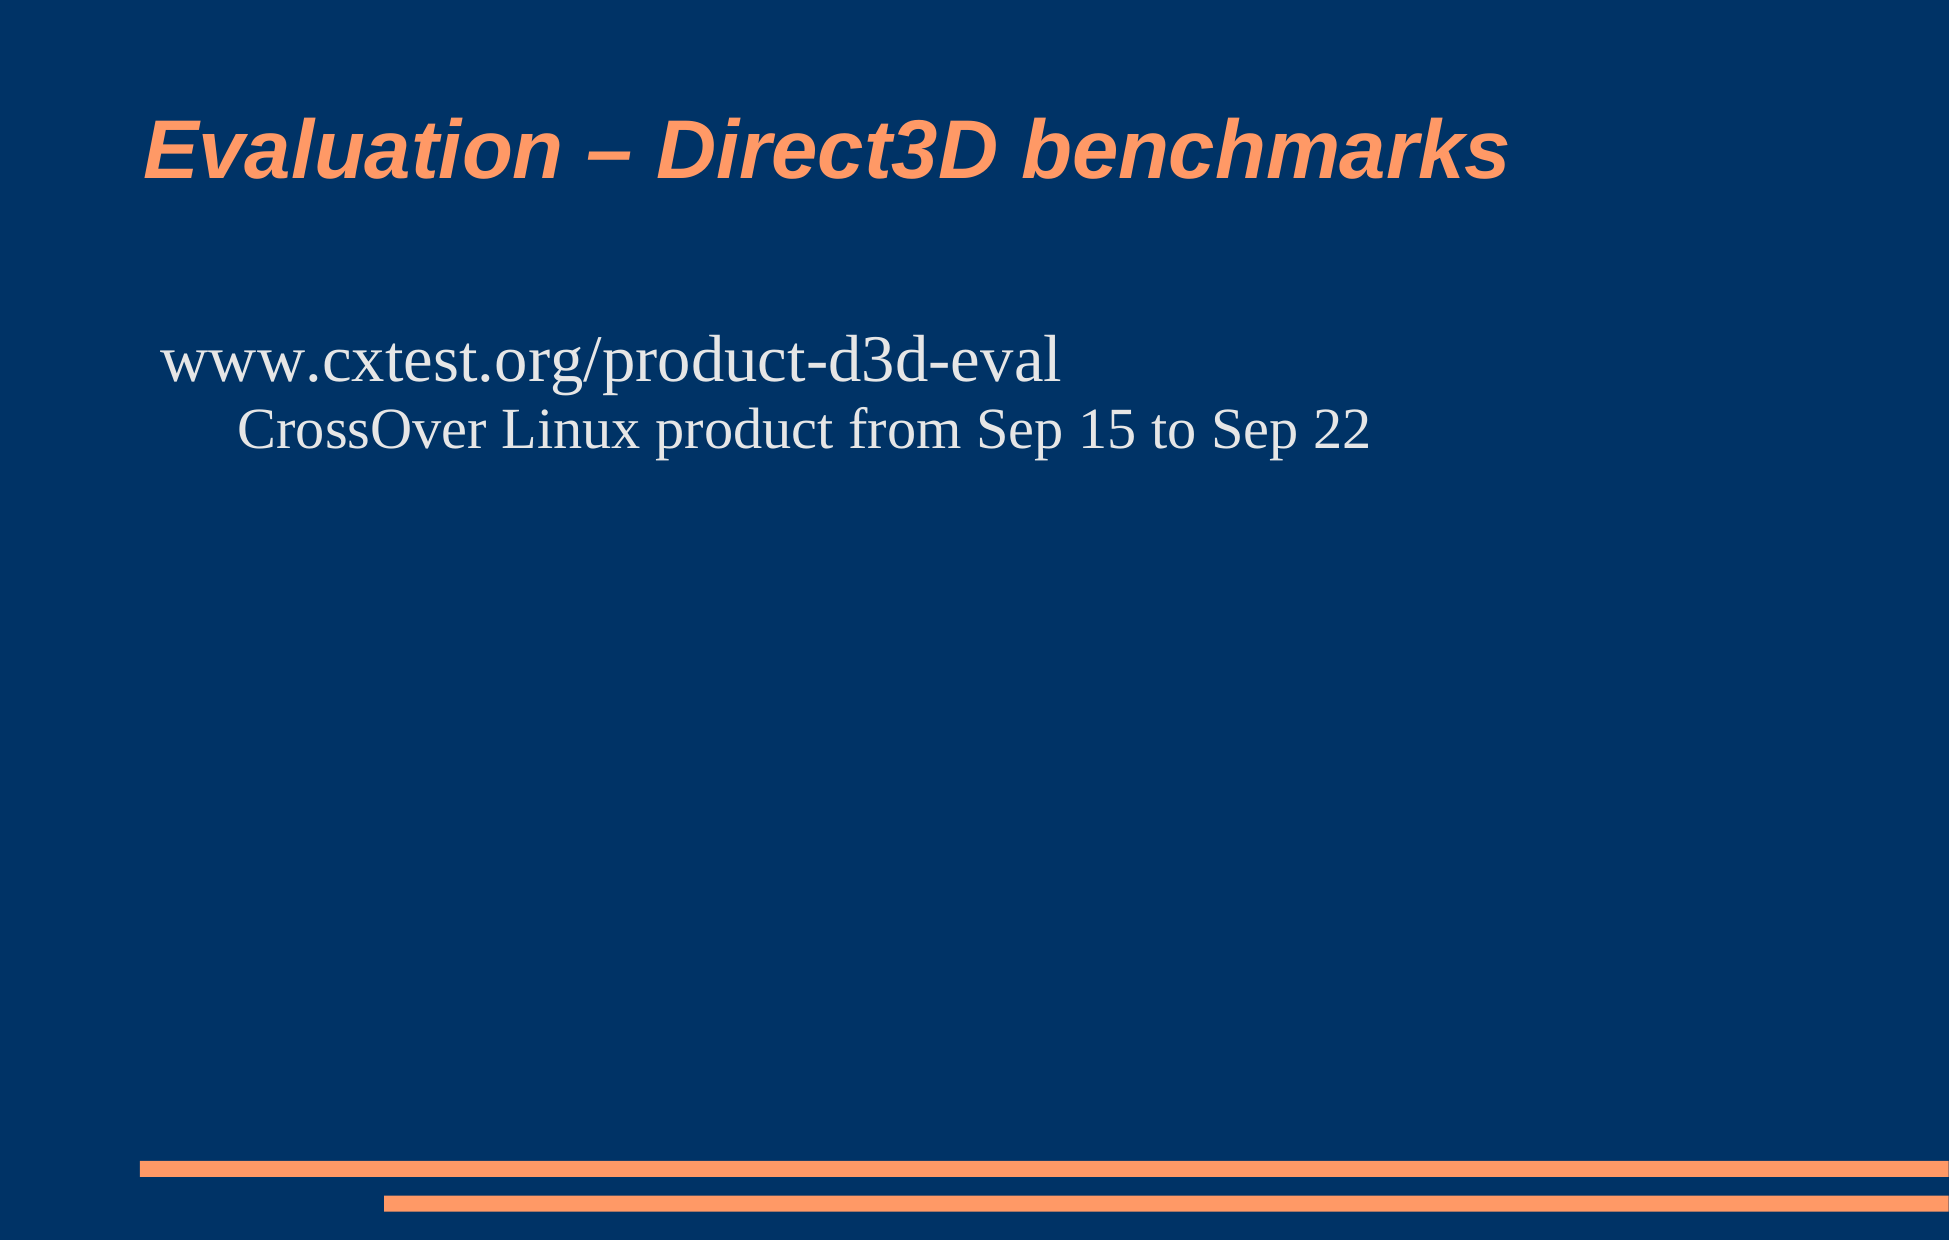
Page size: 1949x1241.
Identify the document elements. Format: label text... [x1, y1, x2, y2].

list www.cxtest.org/product-d3d-eval CrossOver Linux product from Sep 15 to Sep 22 [143, 322, 1840, 1133]
title Evaluation – Direct3D benchmarks [143, 46, 1808, 254]
